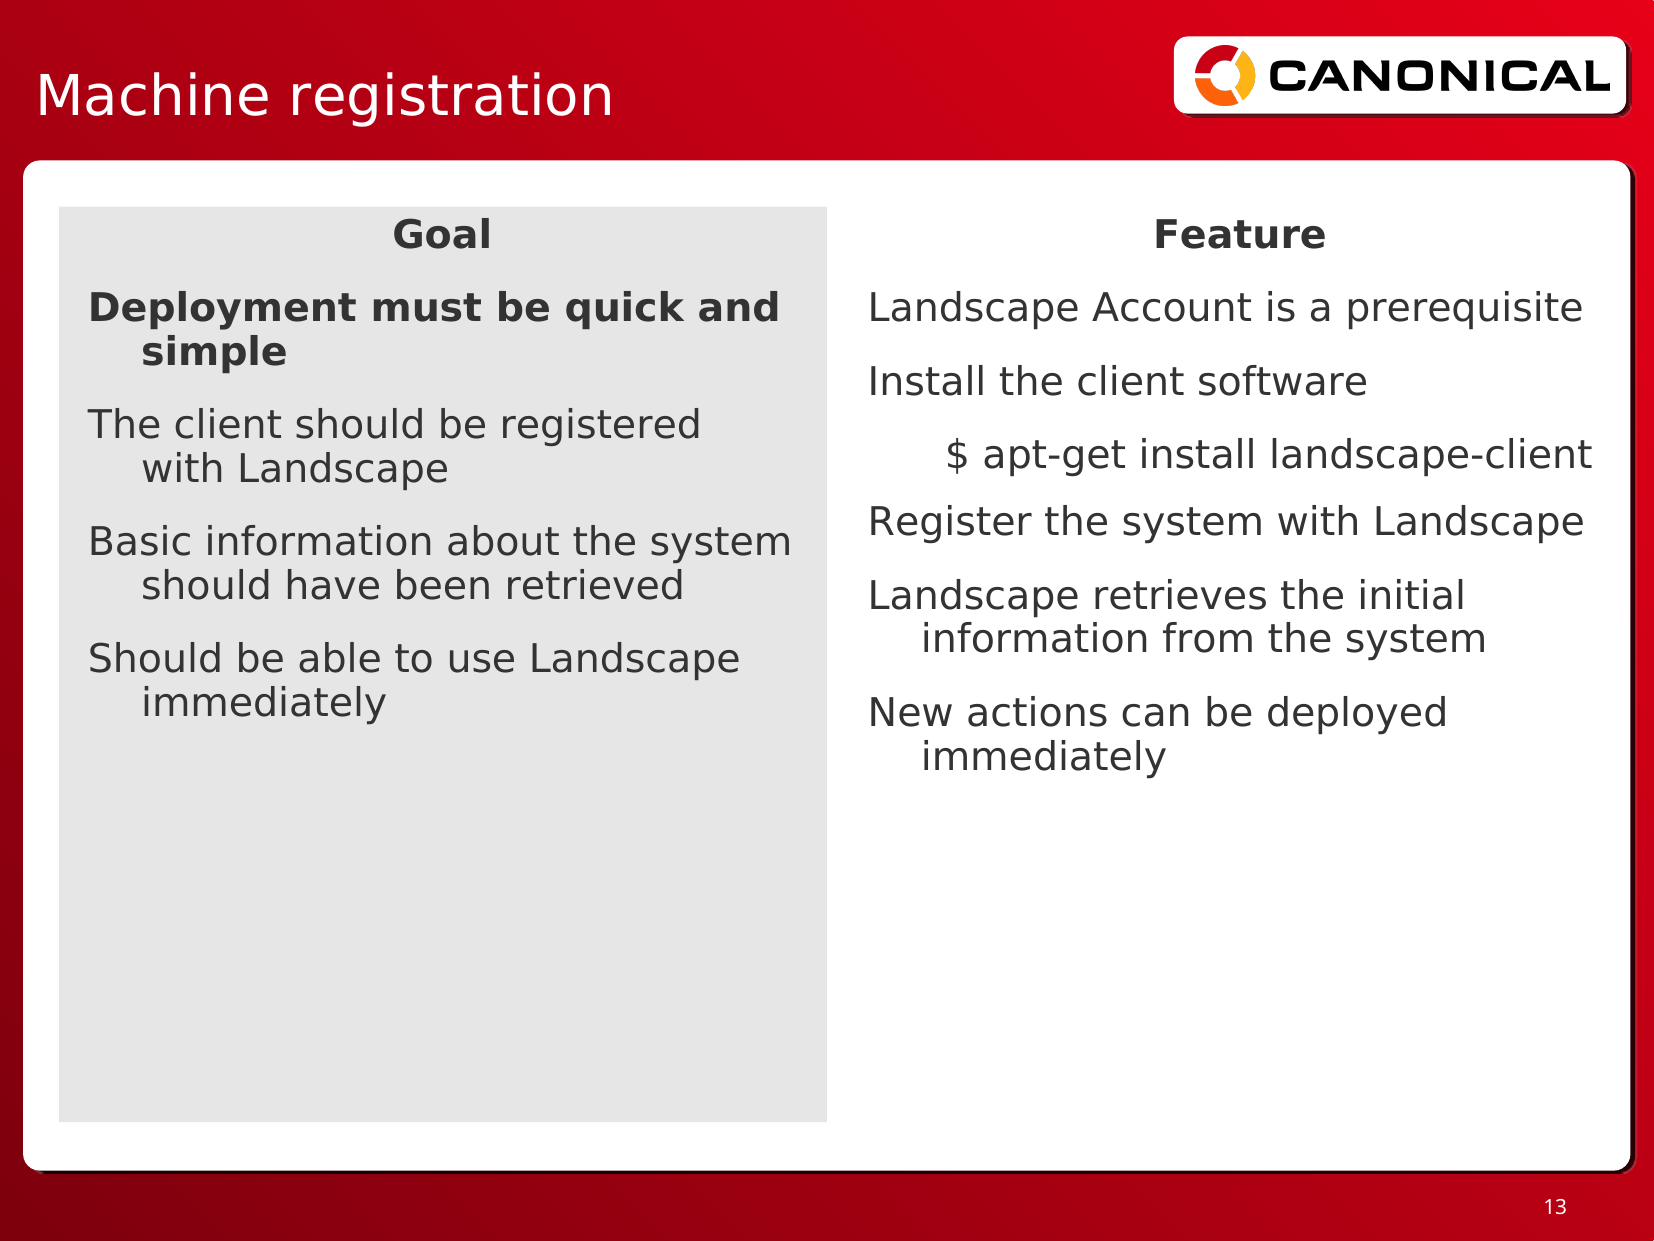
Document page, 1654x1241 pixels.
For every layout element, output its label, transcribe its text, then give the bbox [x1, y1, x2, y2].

list Feature Landscape Account is a prerequisite Install the client software $ apt-get install landscape-client Register the system with Landscape Landscape retrieves the initial information from the system New actions can be deployed immediately [850, 213, 1613, 1123]
picture [1523, 45, 1610, 106]
text_box [59, 206, 827, 1123]
title Machine registration [35, 0, 1523, 201]
list Goal Deployment must be quick and simple The client should be registered with Landscape Basic information about the system should have been retrieved Should be able to use Landscape immediately [70, 213, 797, 1032]
